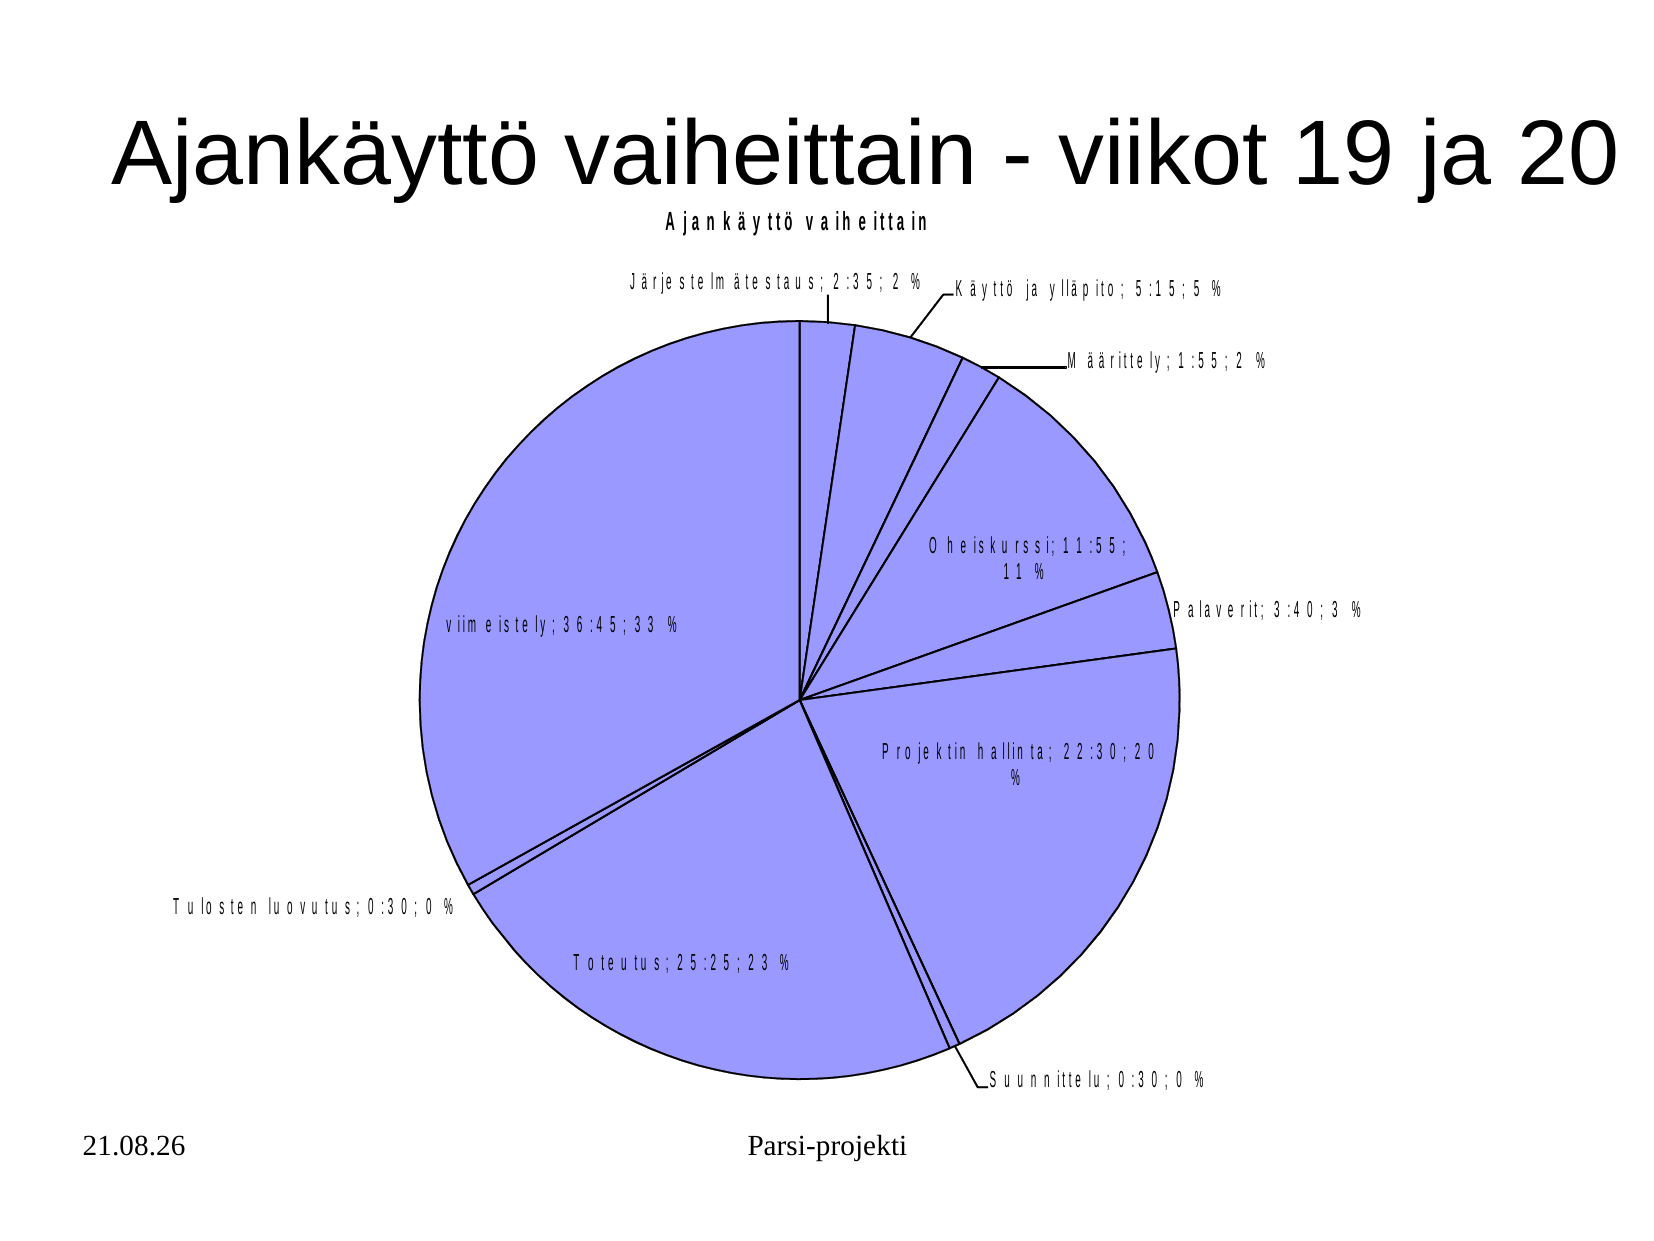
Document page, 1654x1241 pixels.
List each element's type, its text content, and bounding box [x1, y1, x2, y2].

picture [0, 187, 1600, 1162]
title Ajankäyttö vaiheittain - viikot 19 ja 20 [82, 49, 1651, 257]
